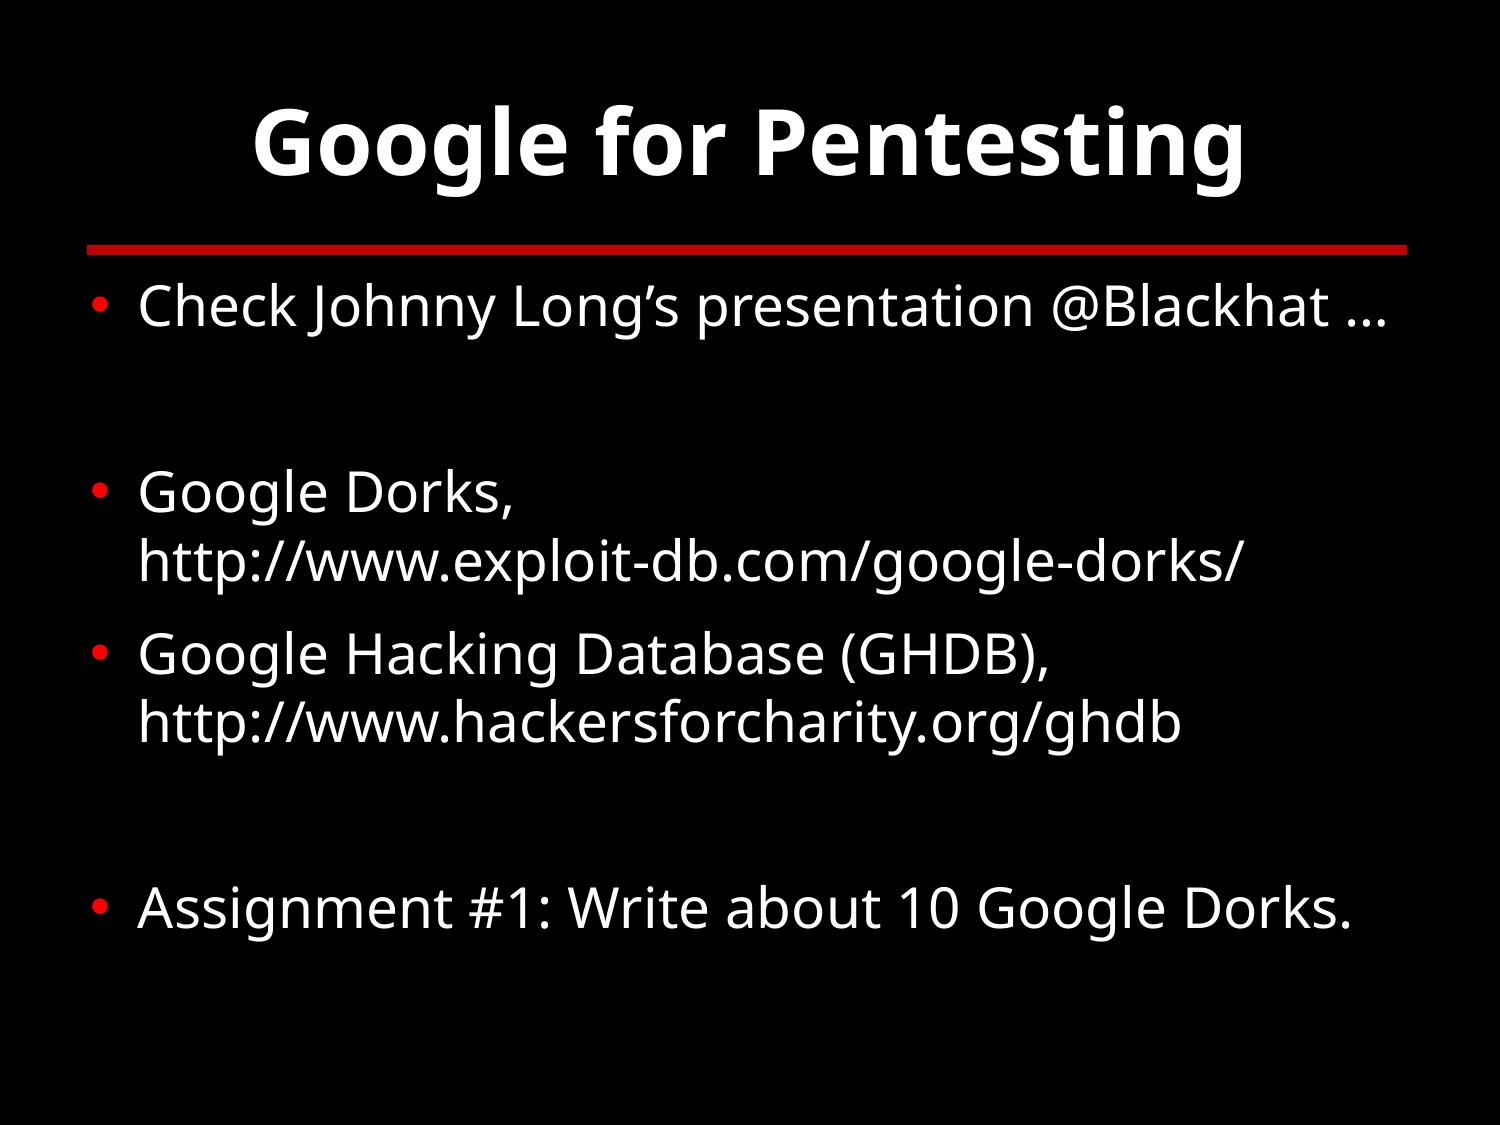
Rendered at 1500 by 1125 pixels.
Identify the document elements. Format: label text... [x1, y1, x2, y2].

list Check Johnny Long’s presentation @Blackhat … Google Dorks, http://www.exploit-db.com/google-dorks/ Google Hacking Database (GHDB), http://www.hackersforcharity.org/ghdb Assignment #1: Write about 10 Google Dorks. [75, 262, 1425, 1005]
title Google for Pentesting [75, 45, 1425, 233]
